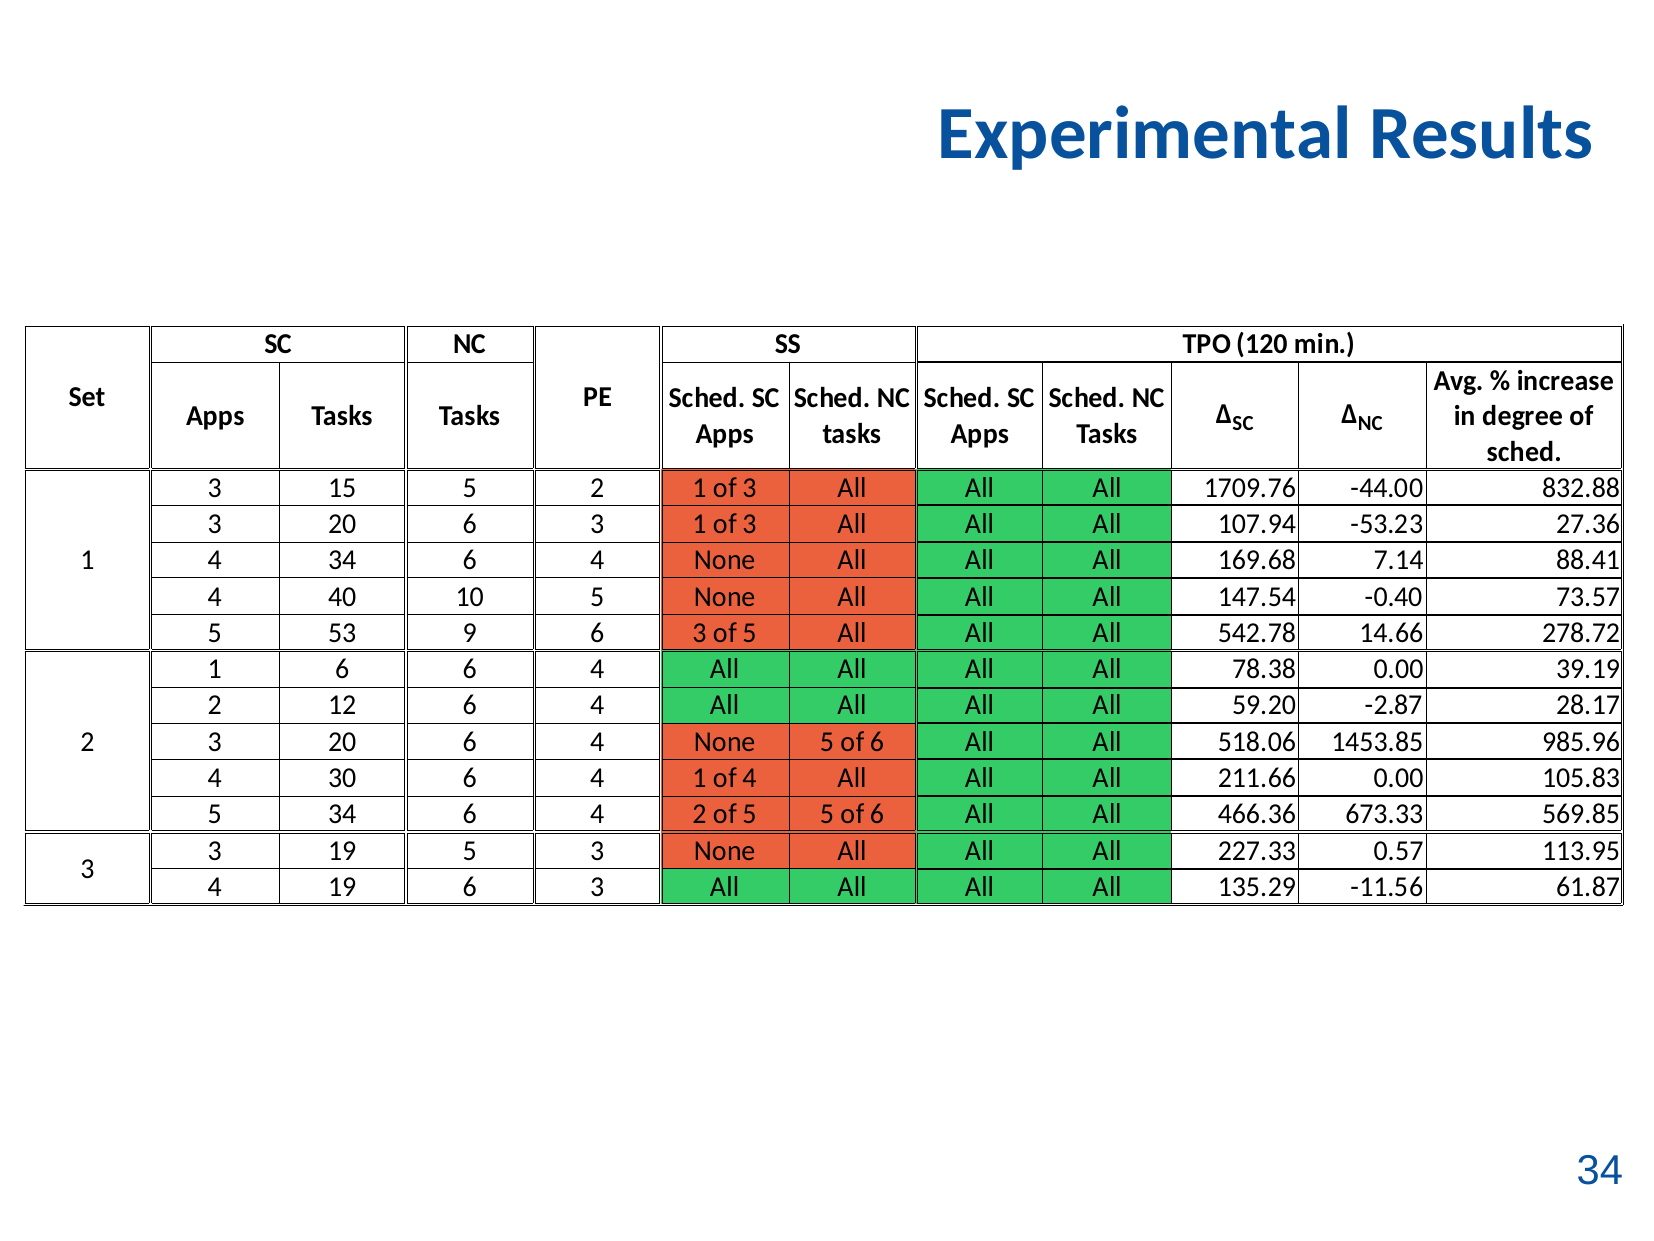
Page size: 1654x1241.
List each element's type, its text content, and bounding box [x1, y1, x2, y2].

chart [23, 324, 1625, 1241]
title Experimental Results [0, 0, 1595, 178]
